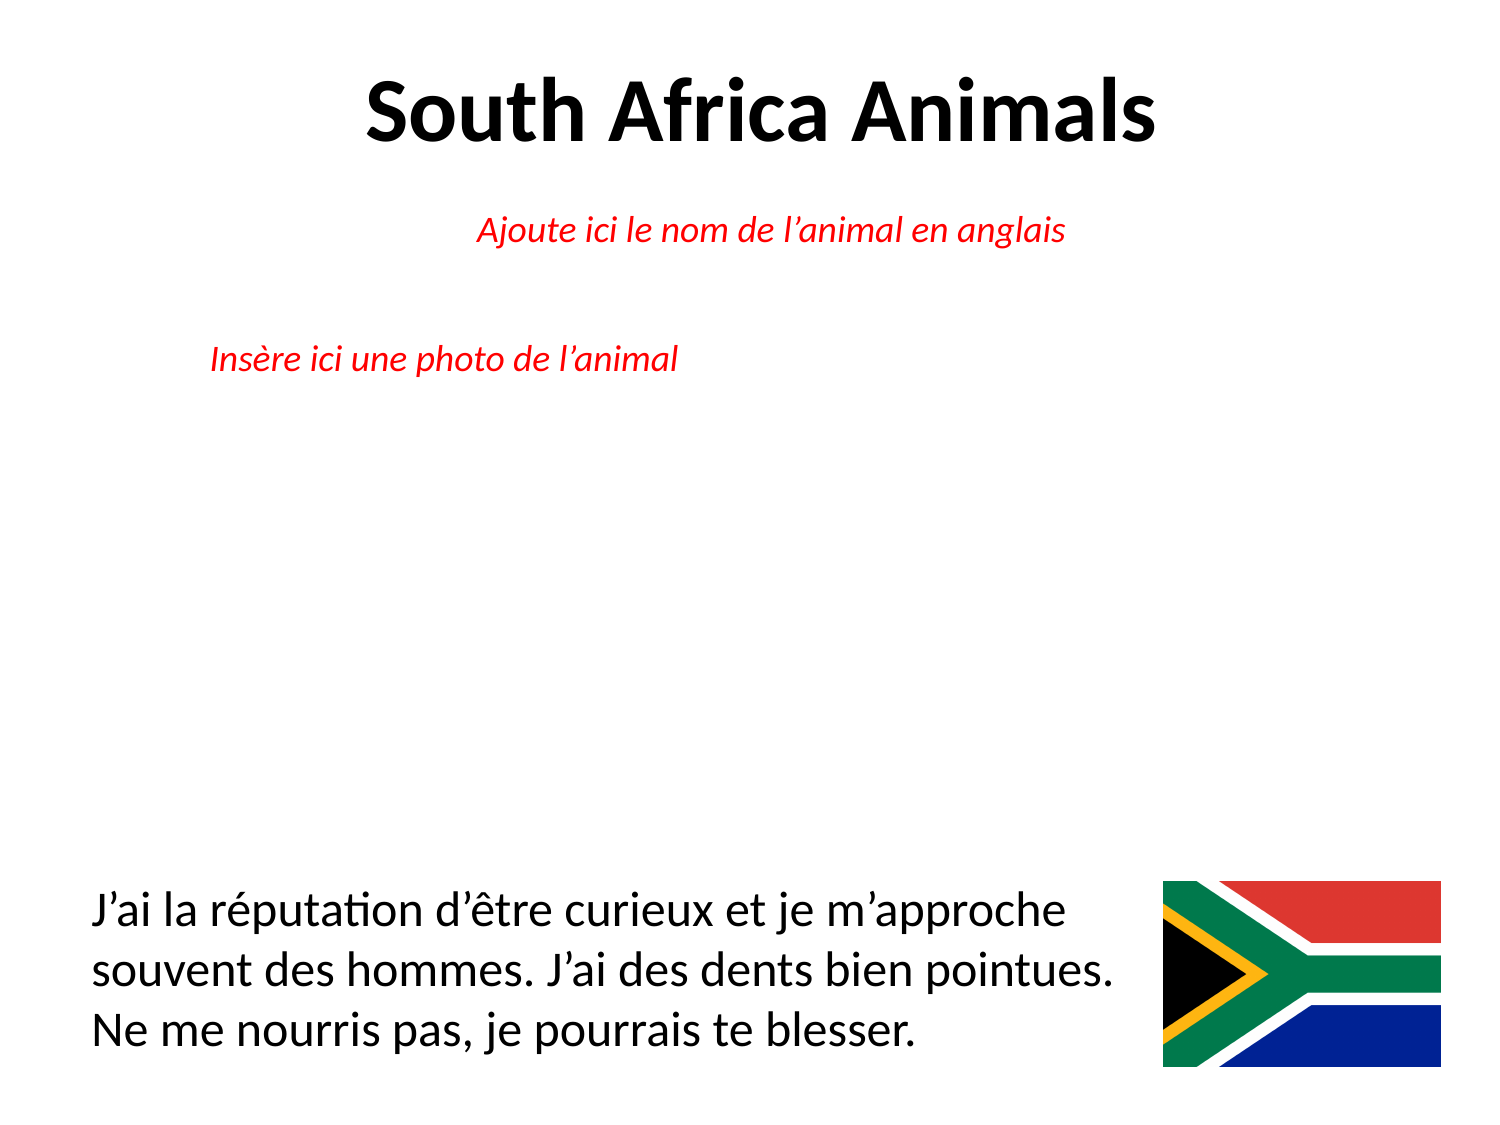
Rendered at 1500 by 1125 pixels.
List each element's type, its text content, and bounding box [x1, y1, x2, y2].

text_box Insère ici une photo de l’animal [194, 326, 1303, 387]
picture [1163, 881, 1441, 1067]
text_box South Africa Animals [123, 42, 1399, 164]
text_box Ajoute ici le nom de l’animal en anglais [462, 198, 1112, 258]
text_box J’ai la réputation d’être curieux et je m’approche souvent des hommes. J’ai des dents bien pointues. Ne me nourris pas, je pourrais te blesser. [76, 869, 1140, 1065]
